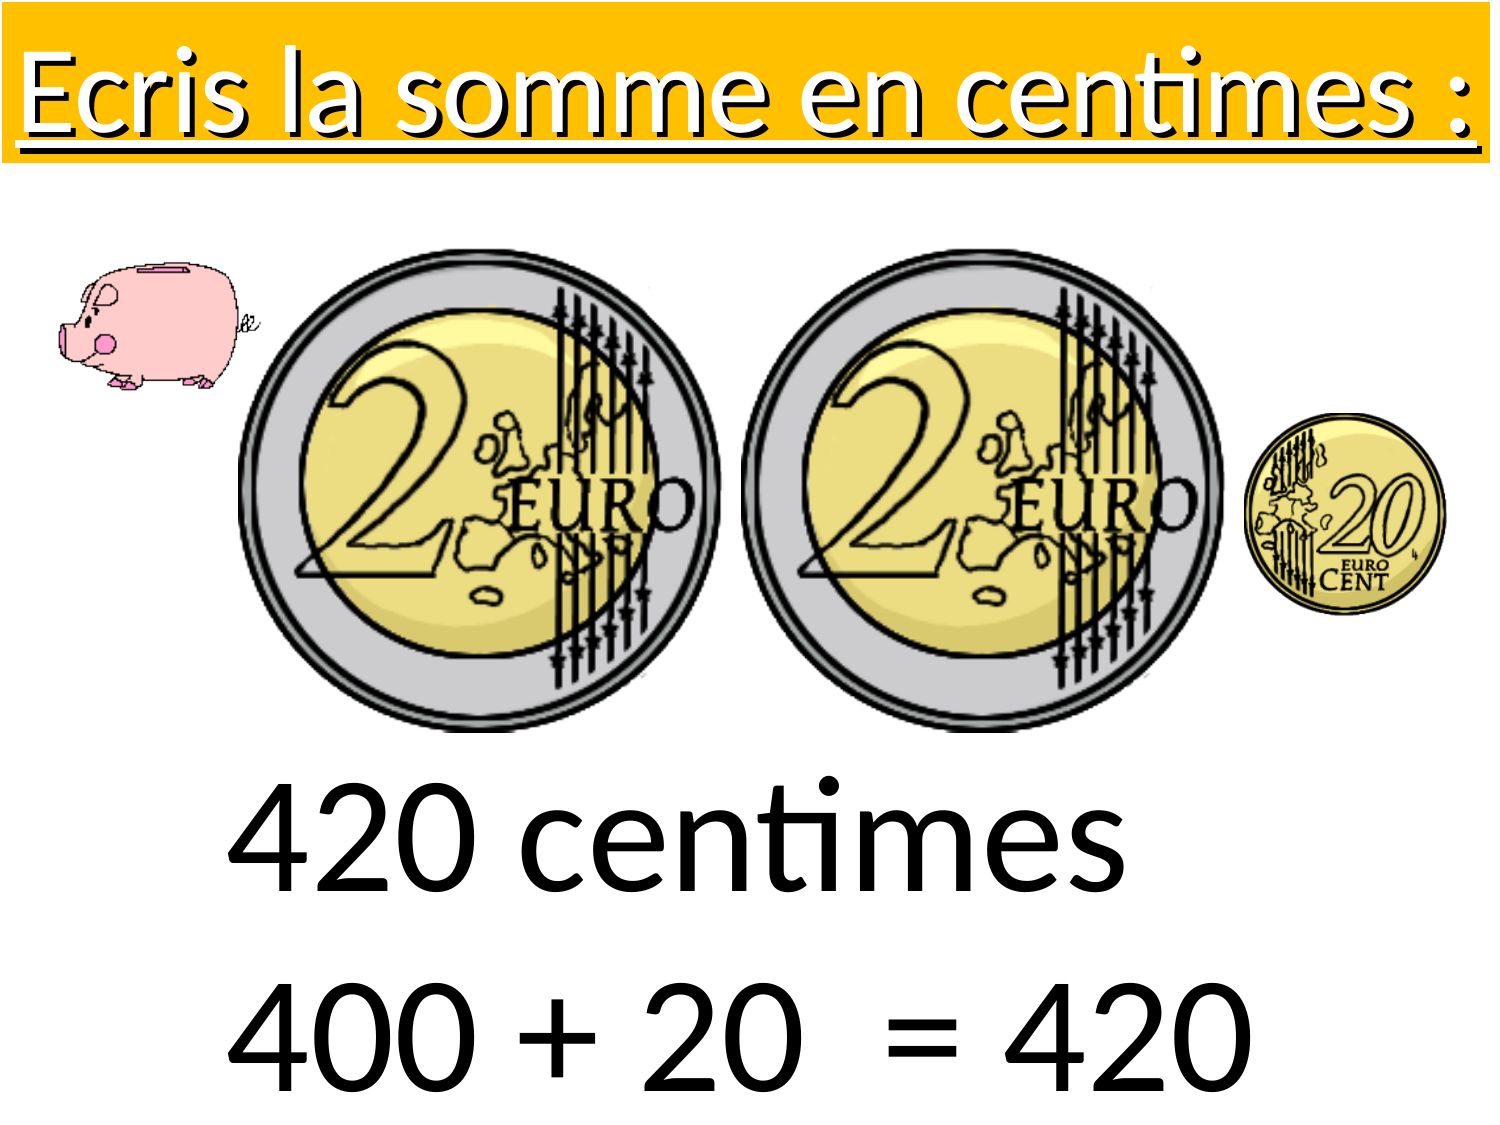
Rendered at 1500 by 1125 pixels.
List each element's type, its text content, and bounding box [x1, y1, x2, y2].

picture [1244, 413, 1448, 617]
text_box Ecris la somme en centimes : [0, 0, 1492, 165]
picture [32, 151, 724, 717]
picture [741, 247, 1227, 717]
text_box 420 centimes 400 + 20 = 420 [211, 717, 1272, 1125]
